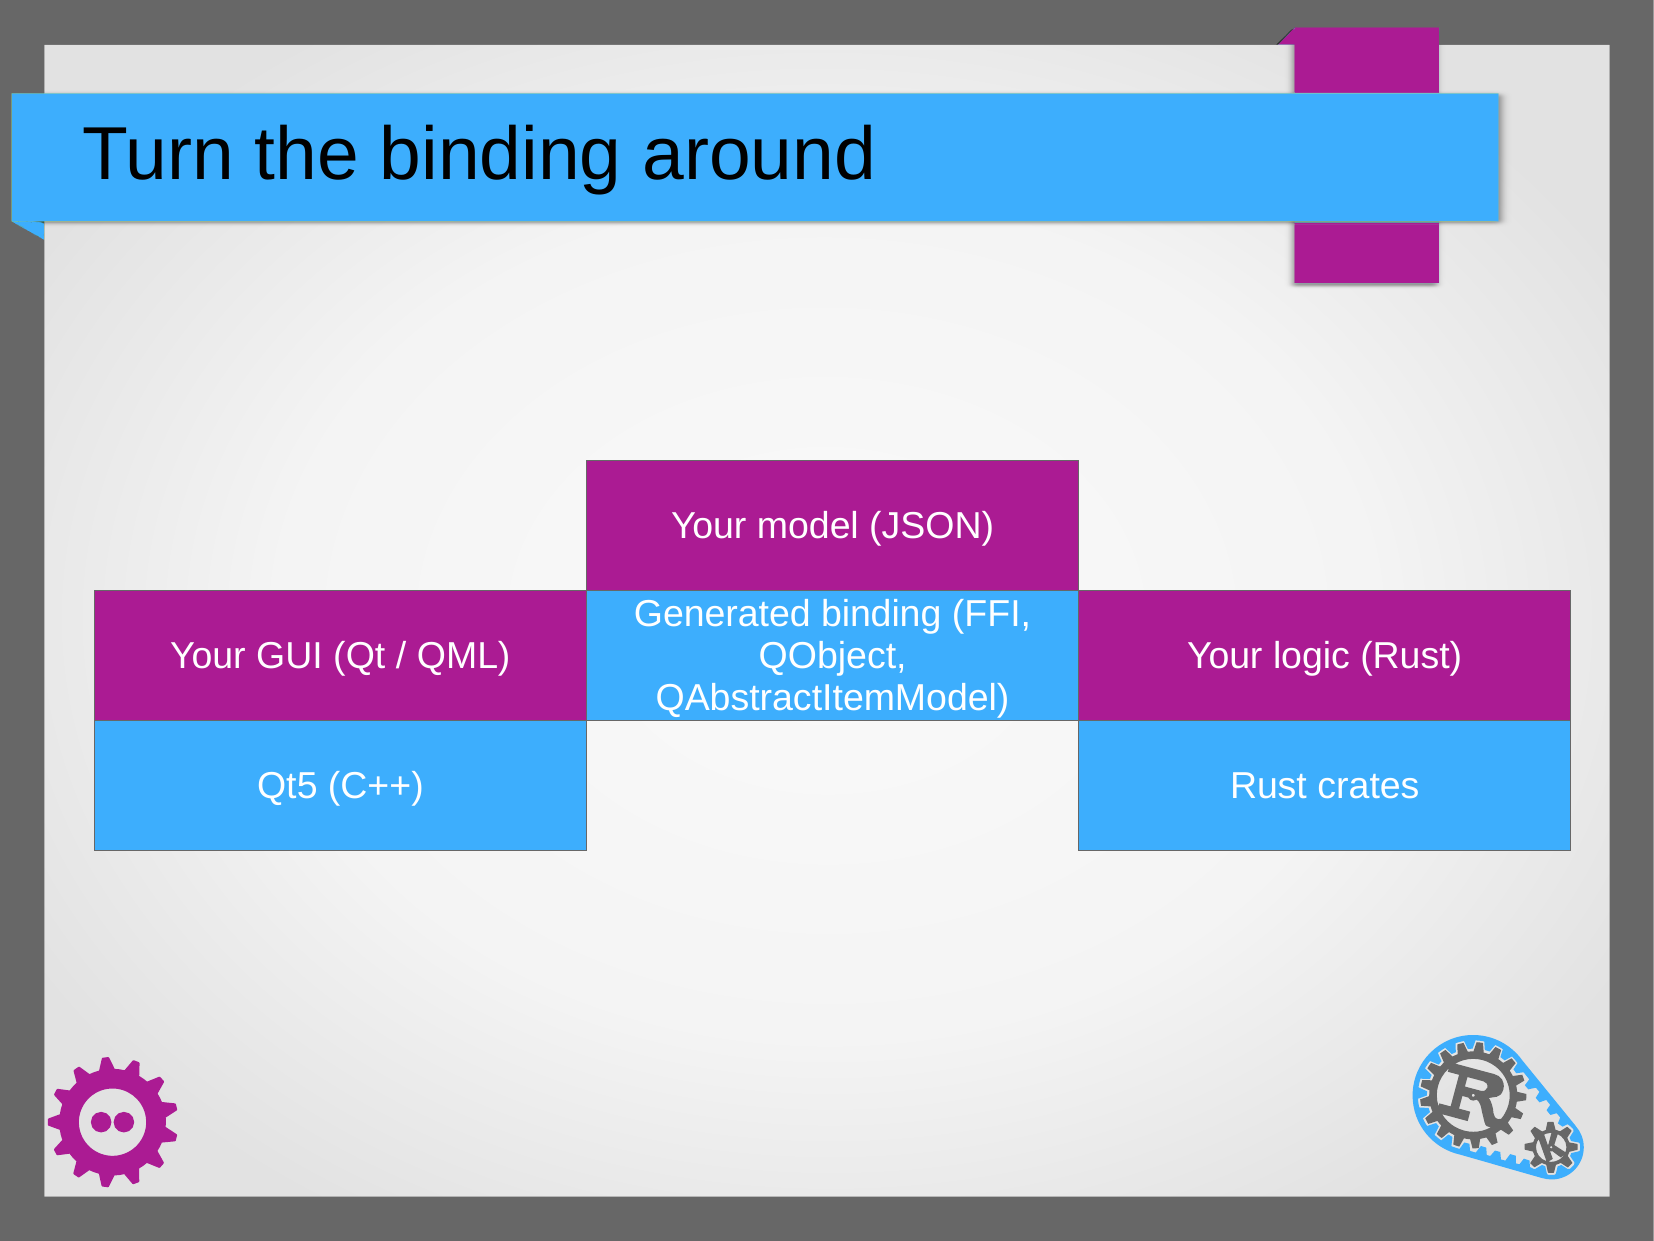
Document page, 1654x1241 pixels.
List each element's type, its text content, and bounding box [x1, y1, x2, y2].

text_box Your logic (Rust) [1078, 590, 1571, 720]
text_box Your model (JSON) [586, 460, 1079, 591]
text_box Generated binding (FFI, QObject, QAbstractItemModel) [587, 591, 1078, 721]
text_box Your GUI (Qt / QML) [94, 590, 587, 721]
title Turn the binding around [82, 94, 1264, 213]
text_box Rust crates [1078, 720, 1571, 851]
text_box Qt5 (C++) [94, 721, 587, 851]
picture [0, 0, 1654, 1241]
